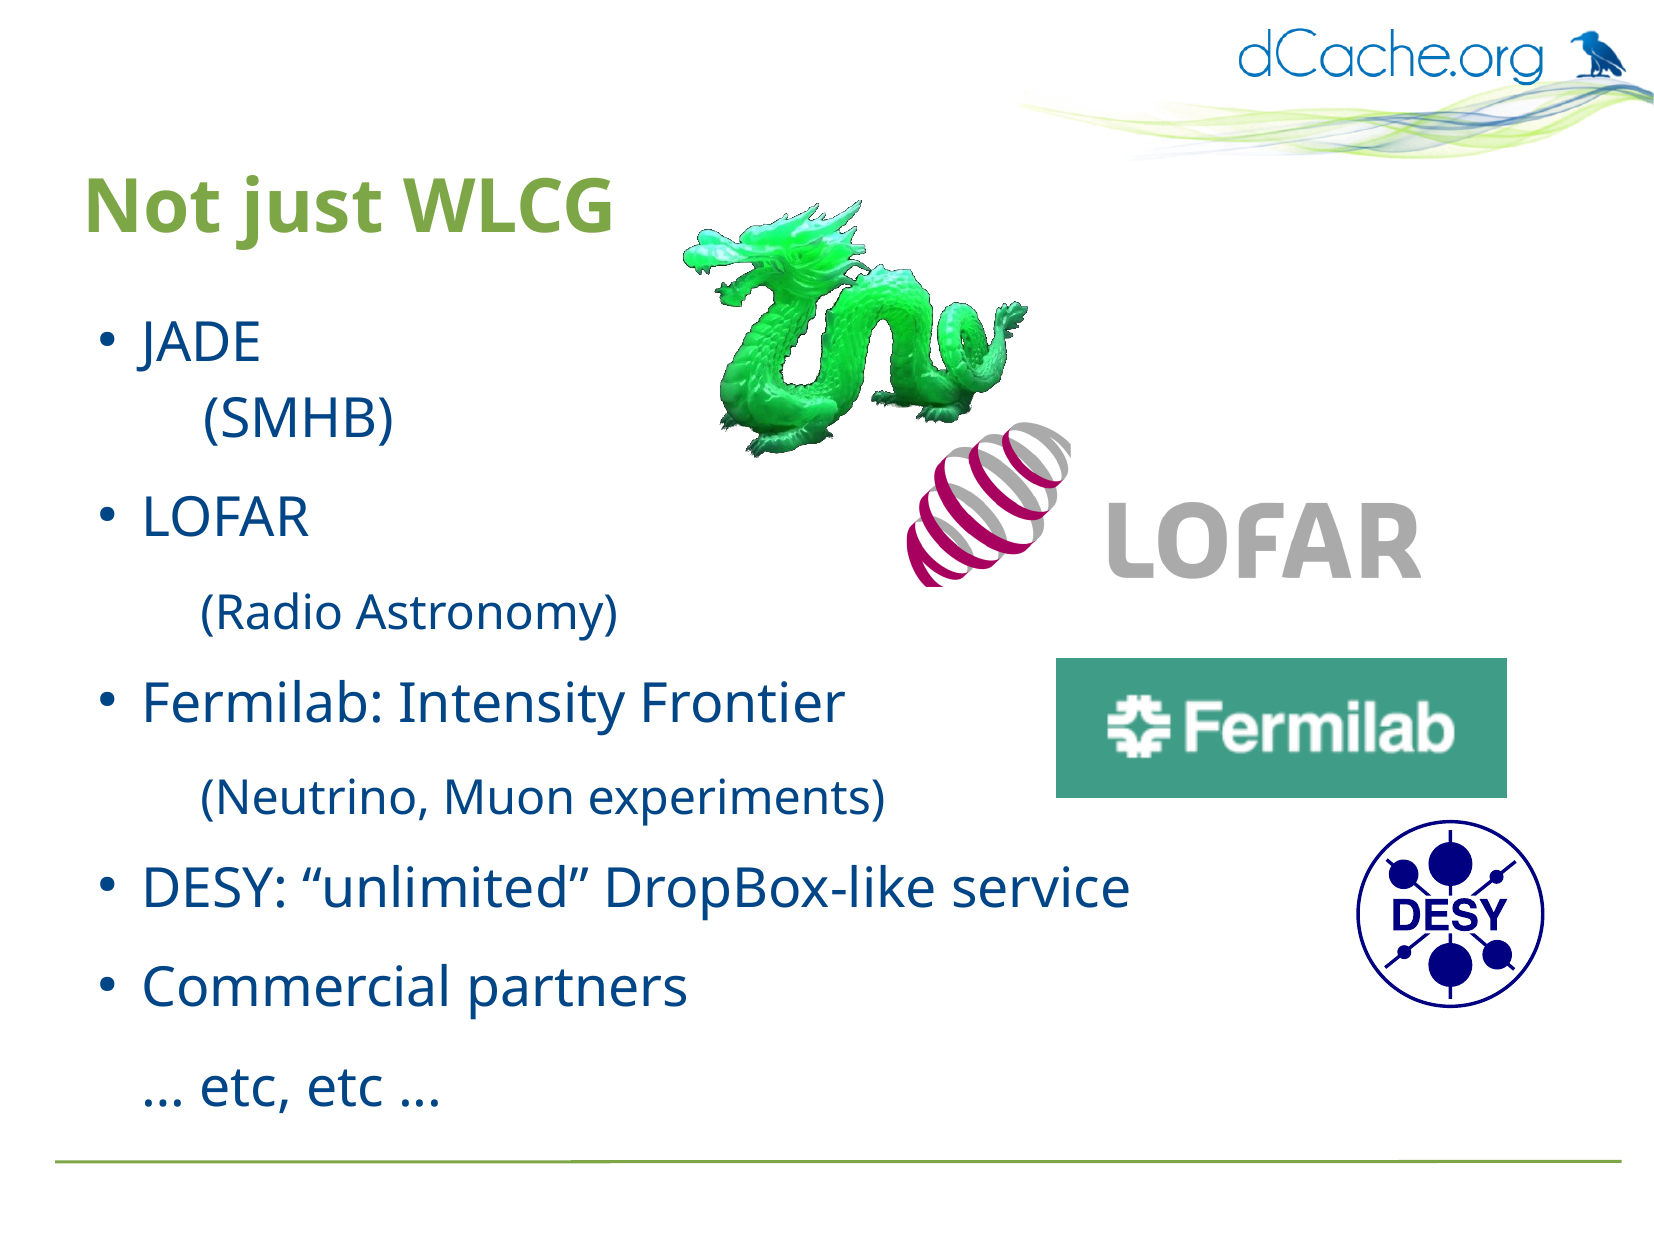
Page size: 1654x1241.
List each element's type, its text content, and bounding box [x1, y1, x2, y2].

title Not just WLCG [82, 155, 1605, 252]
picture [956, 16, 1654, 169]
picture [1056, 658, 1507, 799]
list JADE (SMHB) LOFAR (Radio Astronomy) Fermilab: Intensity Frontier (Neutrino, Muon experiments) DESY: “unlimited” DropBox-like service Commercial partners … etc, etc ... [82, 302, 1571, 1131]
picture [683, 200, 1028, 302]
picture [1345, 809, 1555, 1019]
